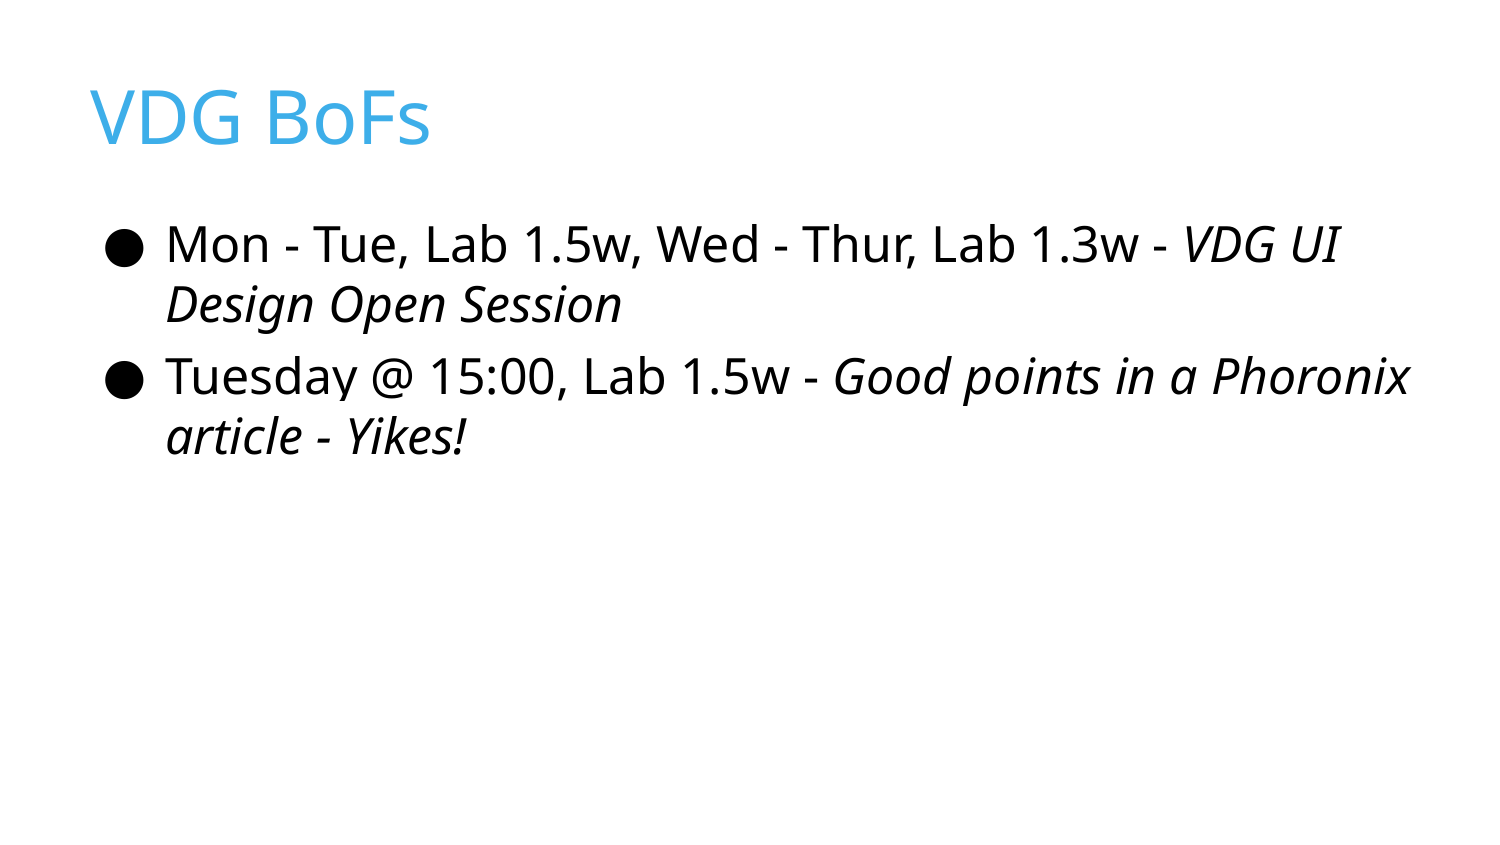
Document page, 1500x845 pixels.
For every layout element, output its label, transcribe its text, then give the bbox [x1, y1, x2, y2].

list Mon - Tue, Lab 1.5w, Wed - Thur, Lab 1.3w - VDG UI Design Open Session Tuesday @ 15:00, Lab 1.5w - Good points in a Phoronix article - Yikes! [75, 197, 1434, 809]
title VDG BoFs [75, 33, 1425, 175]
